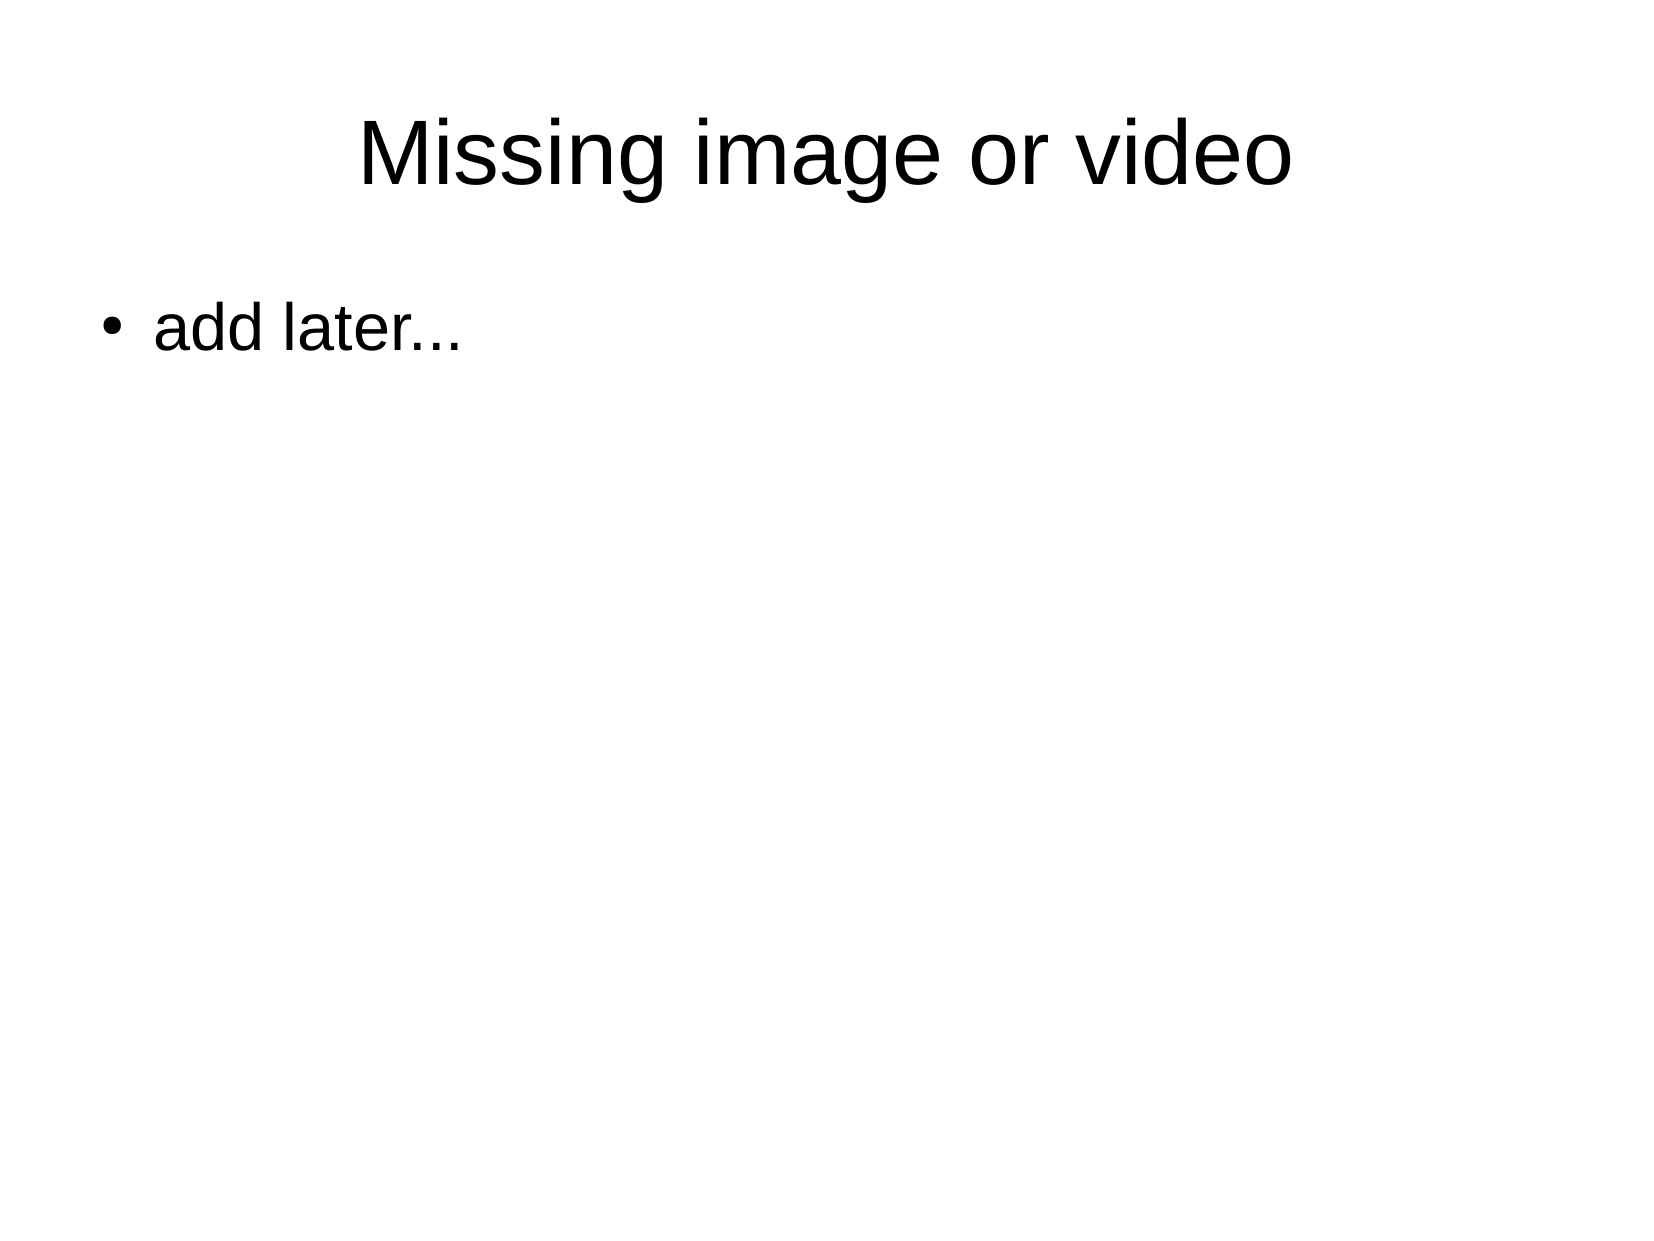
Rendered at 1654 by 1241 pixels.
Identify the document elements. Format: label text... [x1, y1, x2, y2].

list add later... [82, 290, 1571, 1010]
title Missing image or video [82, 49, 1571, 257]
